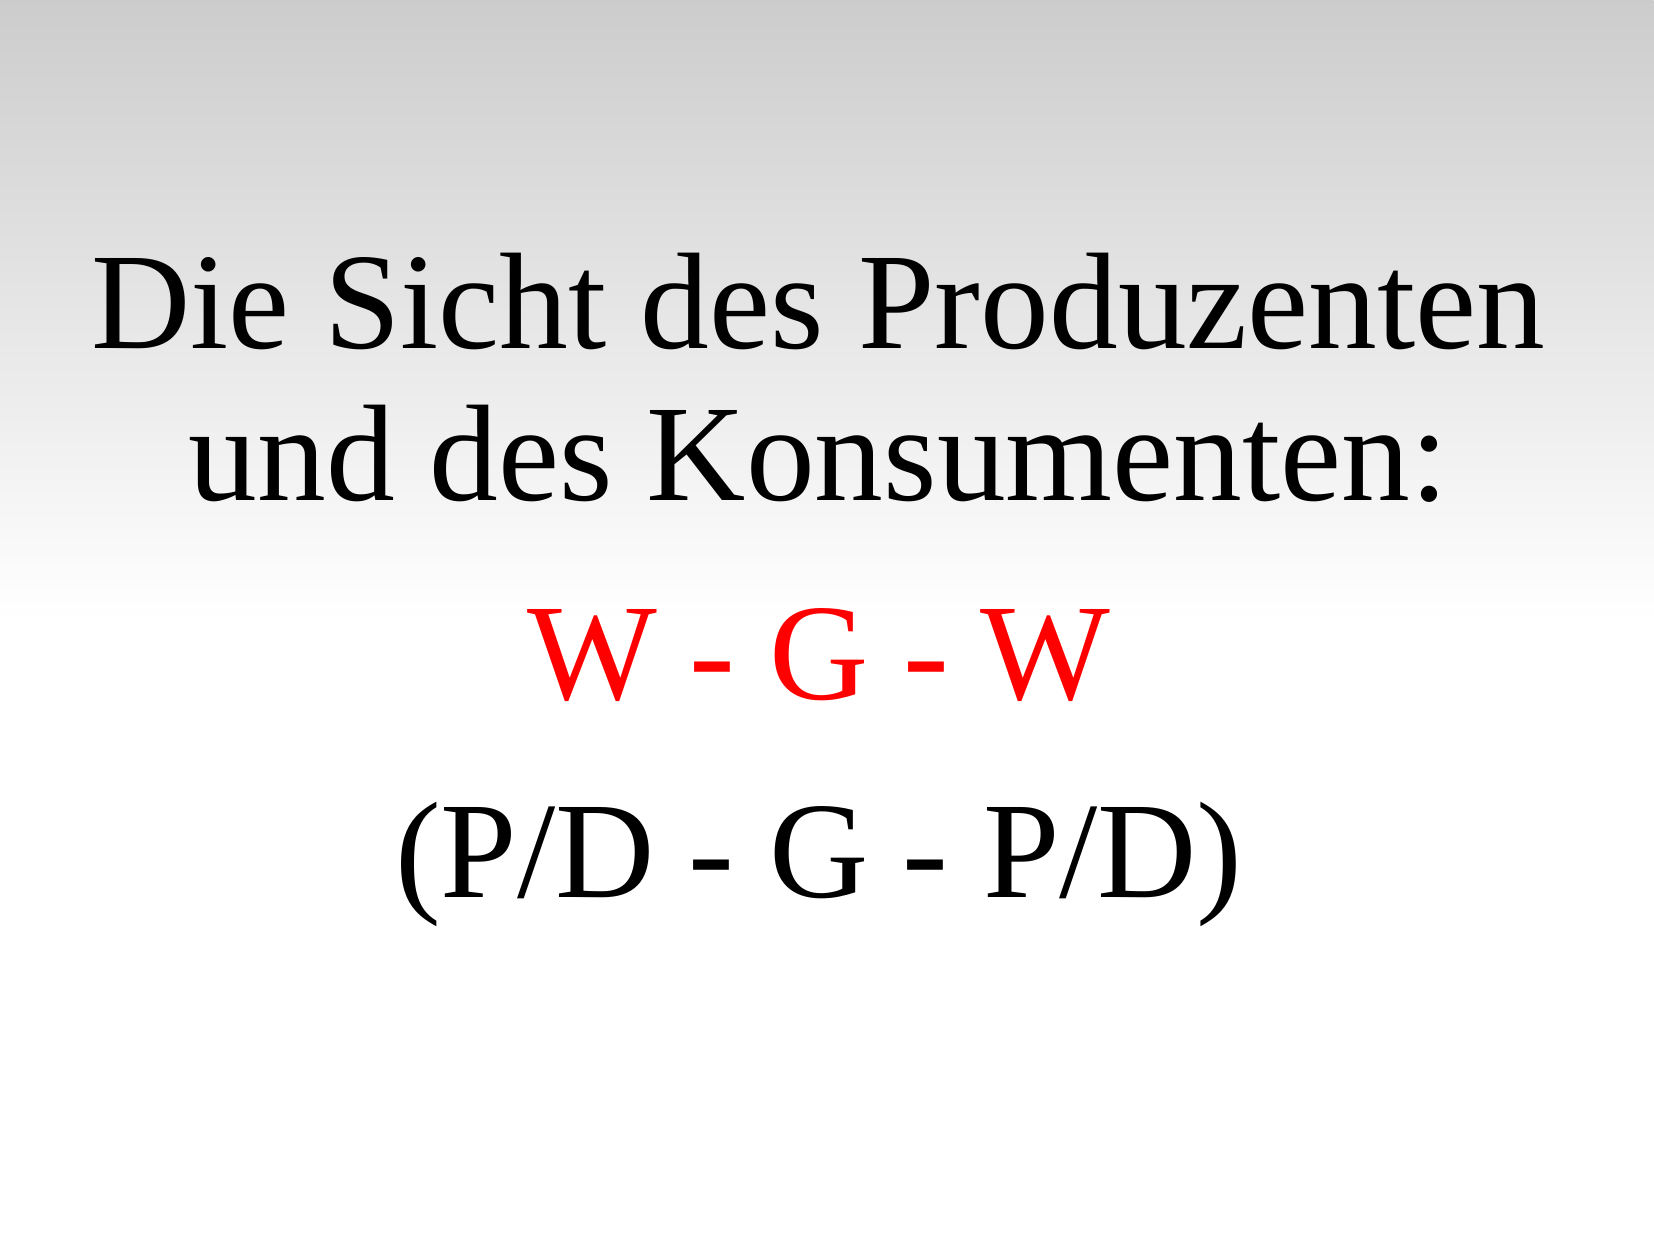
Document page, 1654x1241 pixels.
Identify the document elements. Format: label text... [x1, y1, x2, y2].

text_box Die Sicht des Produzenten und des Konsumenten: W - G - W (P/D - G - P/D) [76, 218, 1562, 945]
